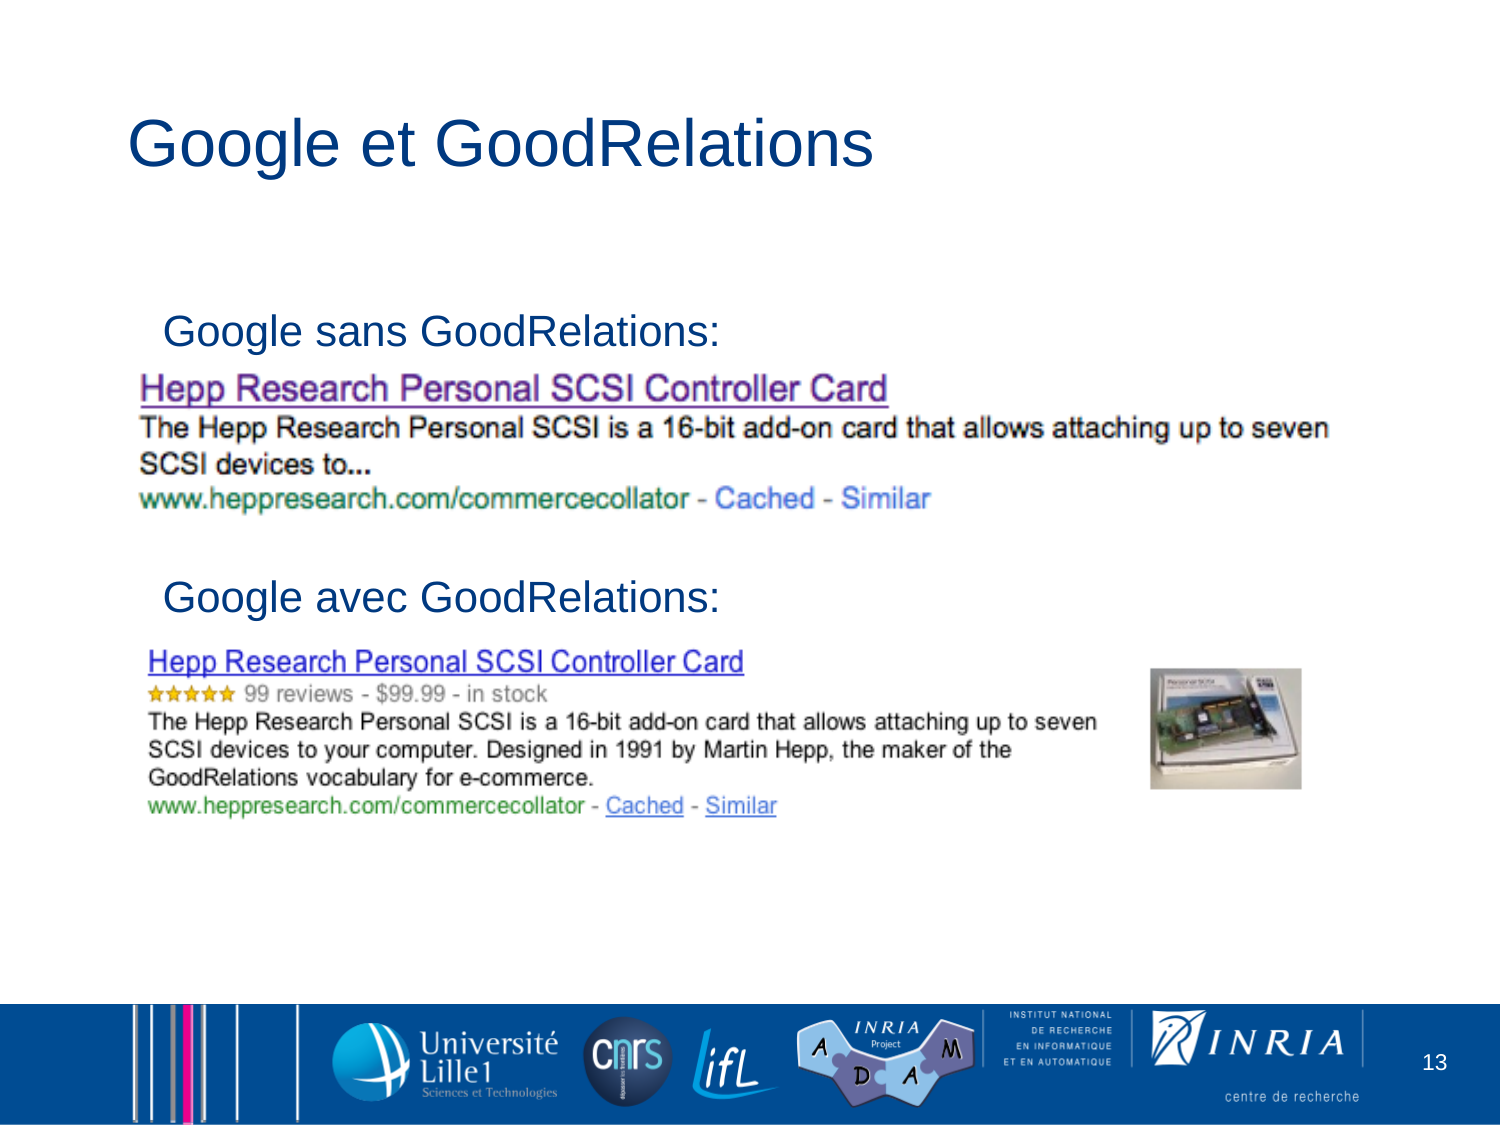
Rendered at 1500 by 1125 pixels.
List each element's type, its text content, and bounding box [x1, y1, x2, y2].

text_box Google sans GoodRelations: [147, 295, 916, 355]
text_box Google avec GoodRelations: [147, 560, 920, 621]
picture [0, 1004, 1500, 1125]
picture [143, 639, 1359, 827]
title Google et GoodRelations [112, 0, 1474, 188]
picture [128, 354, 1359, 532]
